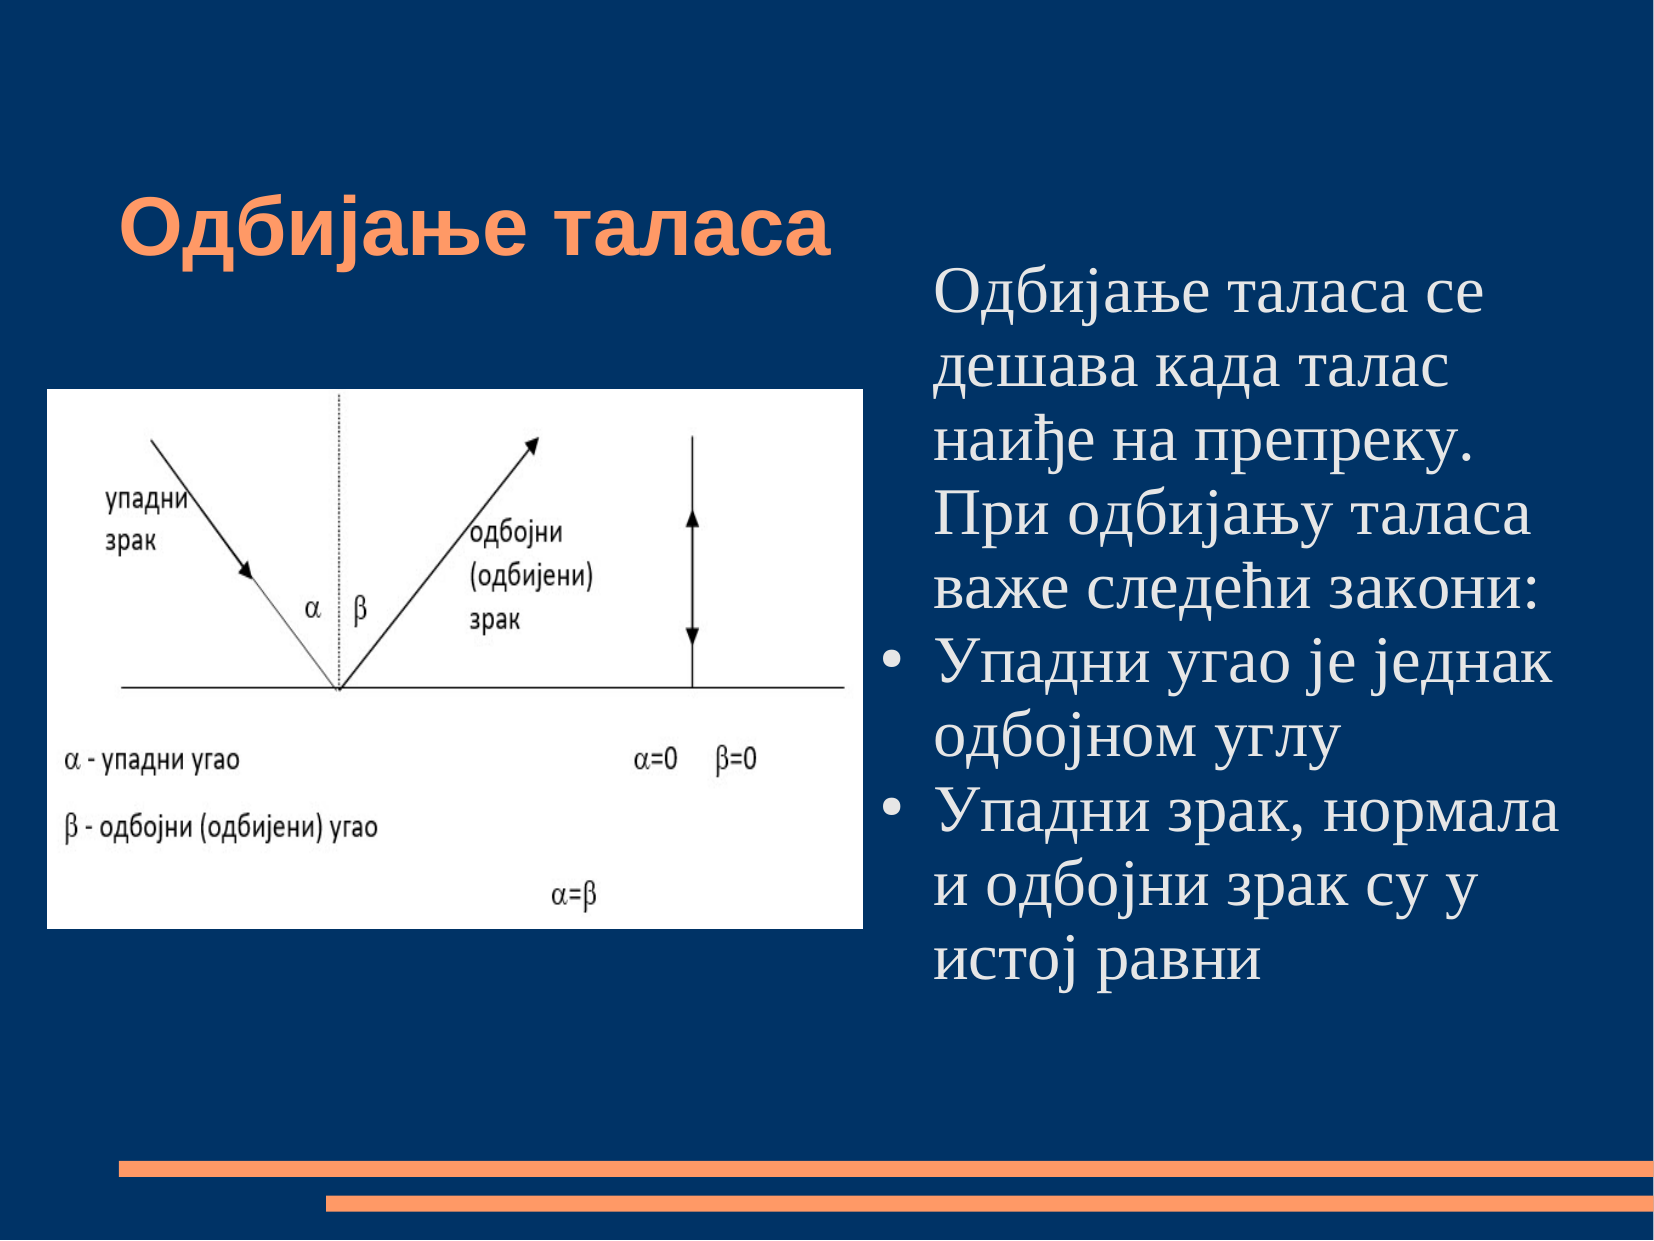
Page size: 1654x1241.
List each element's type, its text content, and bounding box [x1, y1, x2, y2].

picture [47, 389, 863, 929]
list Одбијање таласа се дешава када талас наиђе на препреку. При одбијању таласа важе следећи закони: Упадни угао је једнак одбојном углу Упадни зрак, нормала и одбојни зрак су у истој равни [862, 253, 1565, 1063]
title Одбијање таласа [118, 123, 1531, 331]
